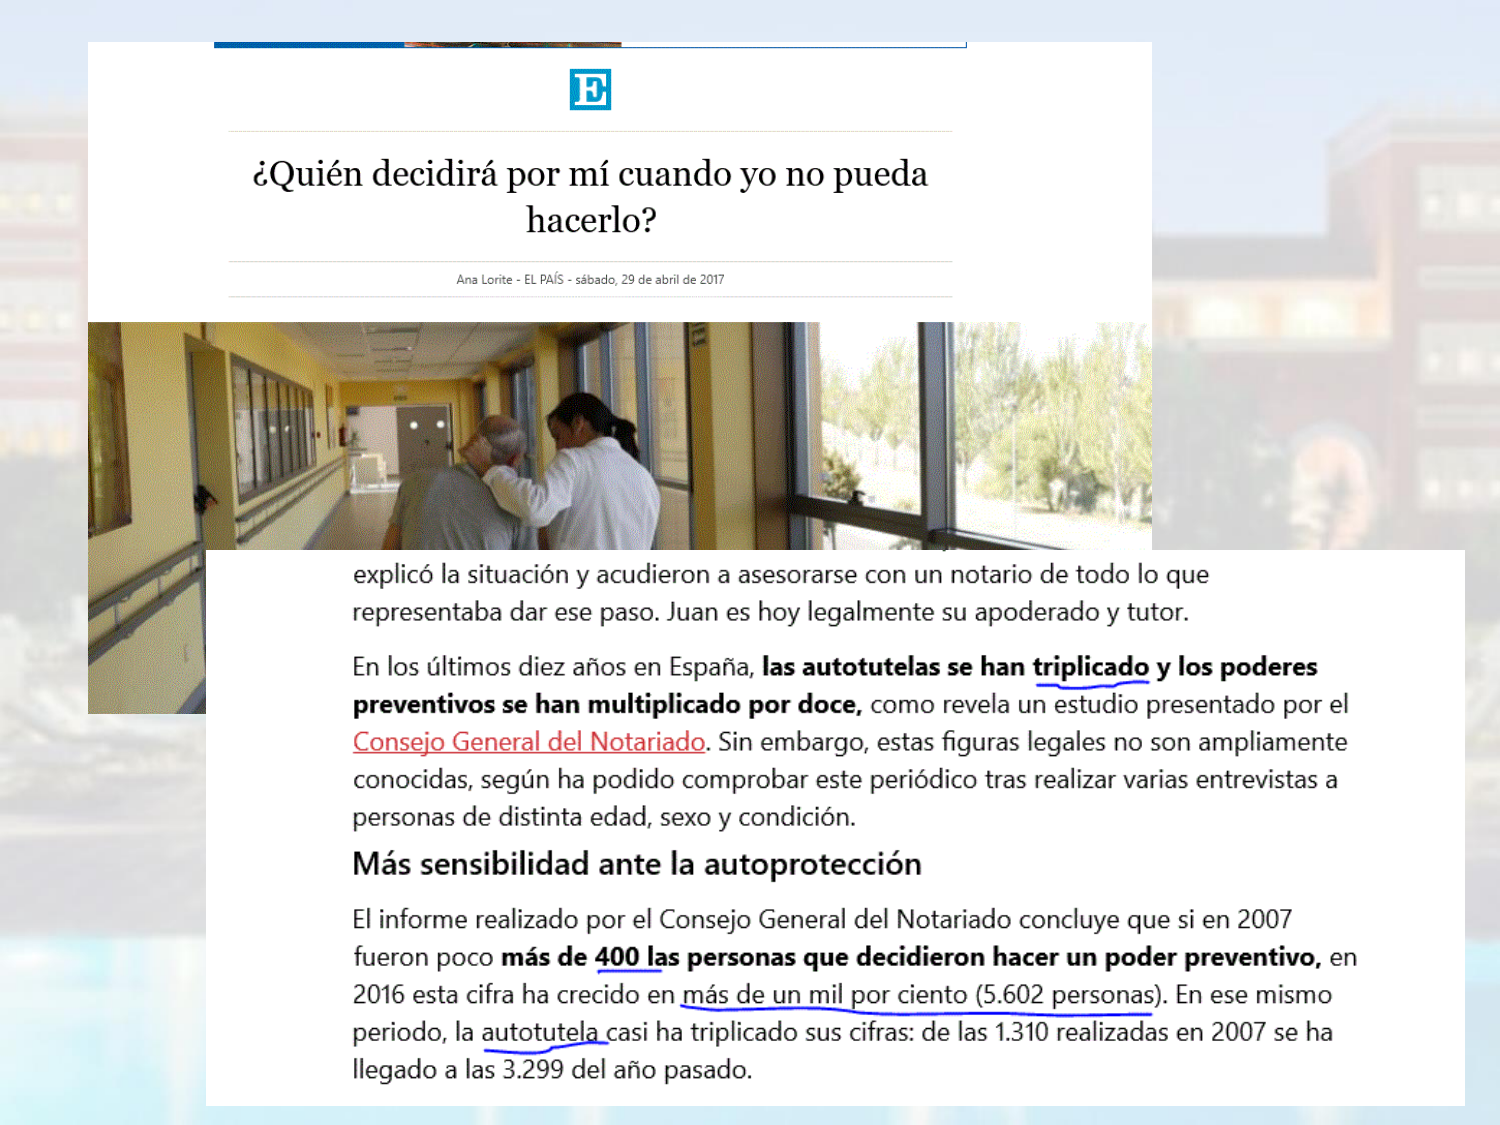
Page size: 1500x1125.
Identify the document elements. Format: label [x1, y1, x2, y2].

picture [88, 42, 1465, 1106]
